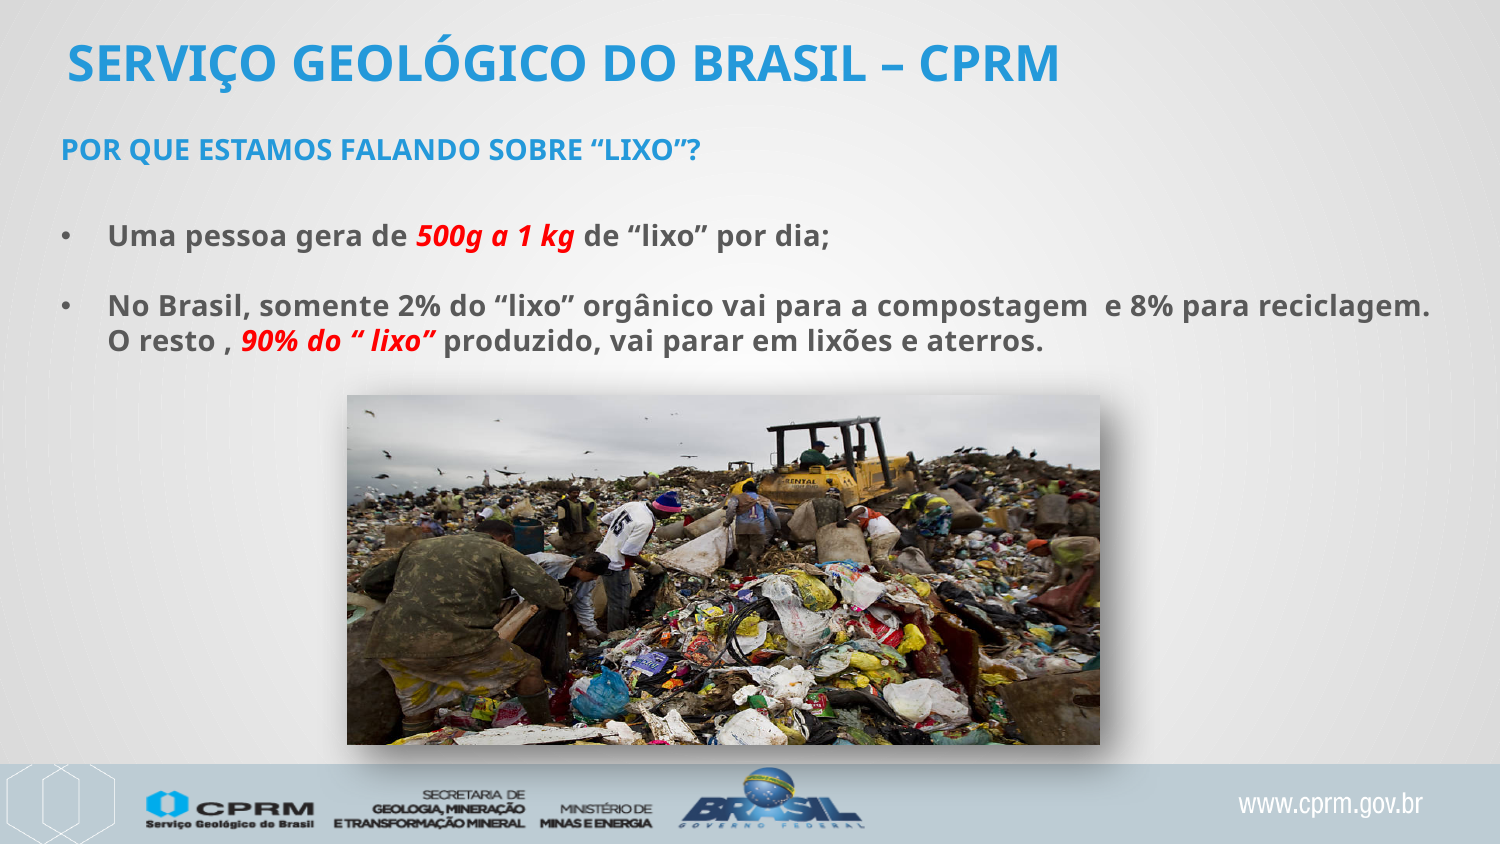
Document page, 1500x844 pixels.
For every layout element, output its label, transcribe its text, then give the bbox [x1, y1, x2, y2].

text_box Uma pessoa gera de 500g a 1 kg de “lixo” por dia; No Brasil, somente 2% do “lixo” orgânico vai para a compostagem e 8% para reciclagem. O resto , 90% do “ lixo” produzido, vai parar em lixões e aterros. [45, 162, 1463, 384]
text_box POR QUE ESTAMOS FALANDO SOBRE “LIXO”? [45, 116, 1145, 162]
text_box SERVIÇO GEOLÓGICO DO BRASIL – CPRM [52, 24, 1077, 99]
picture [0, 757, 1500, 844]
picture [347, 395, 1100, 745]
